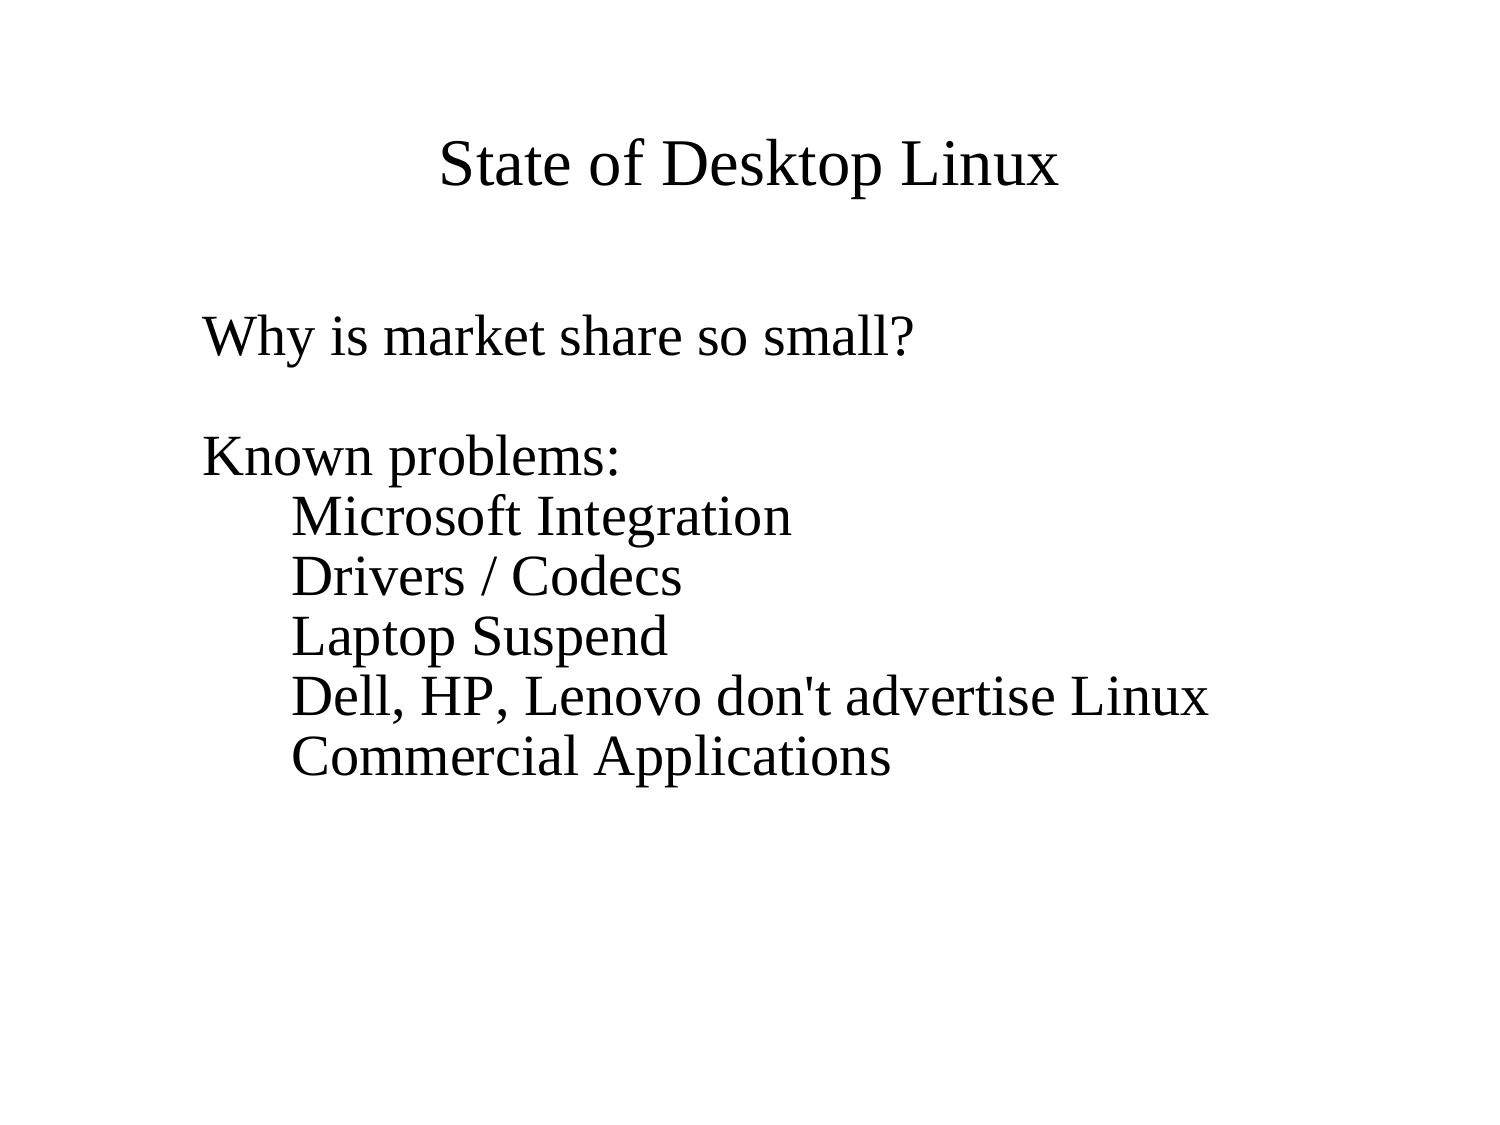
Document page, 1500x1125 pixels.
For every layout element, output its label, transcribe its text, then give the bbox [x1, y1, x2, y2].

text_box Why is market share so small? Known problems: Microsoft Integration Drivers / Codecs Laptop Suspend Dell, HP, Lenovo don't advertise Linux Commercial Applications [187, 299, 1276, 826]
title State of Desktop Linux [112, 99, 1388, 226]
